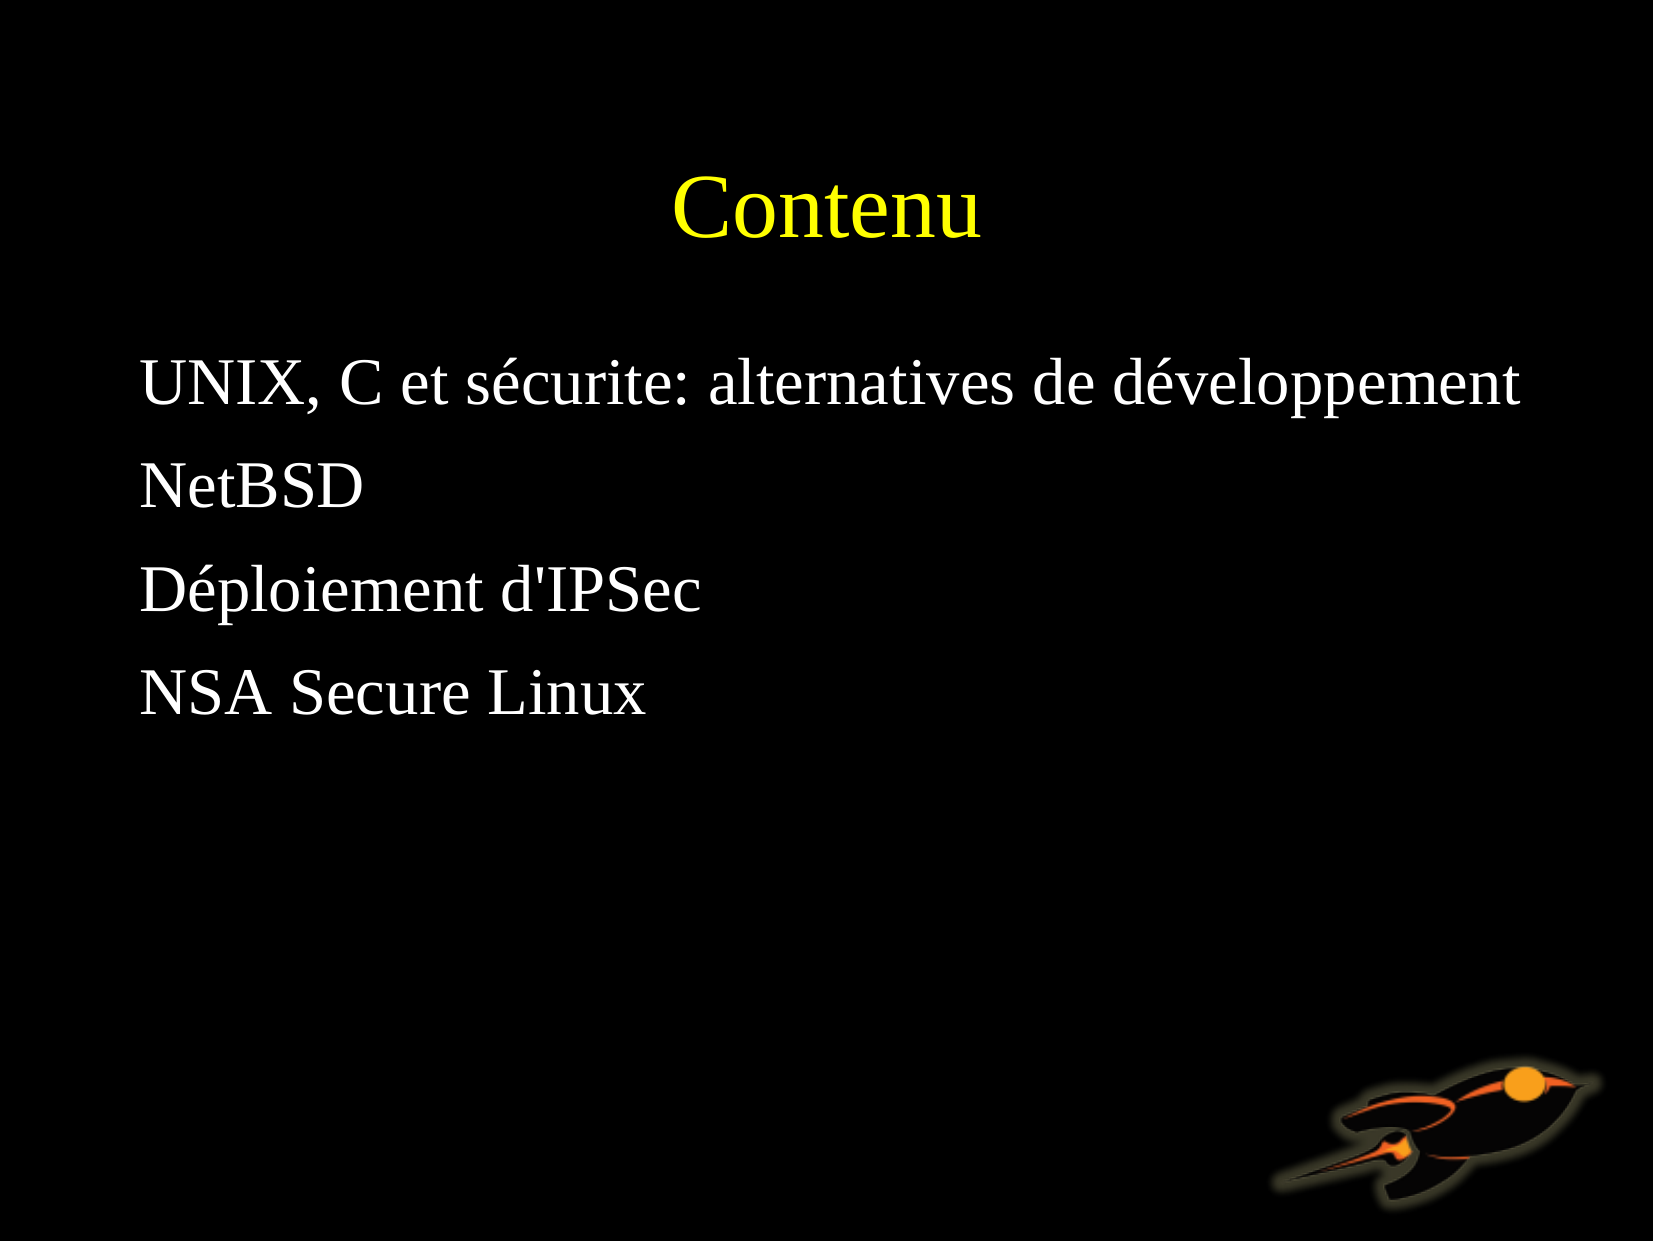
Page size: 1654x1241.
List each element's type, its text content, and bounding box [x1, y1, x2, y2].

title Contenu [121, 102, 1533, 311]
picture [1219, 1032, 1653, 1241]
list UNIX, C et sécurite: alternatives de développement NetBSD Déploiement d'IPSec NSA Secure Linux [121, 344, 1533, 1127]
